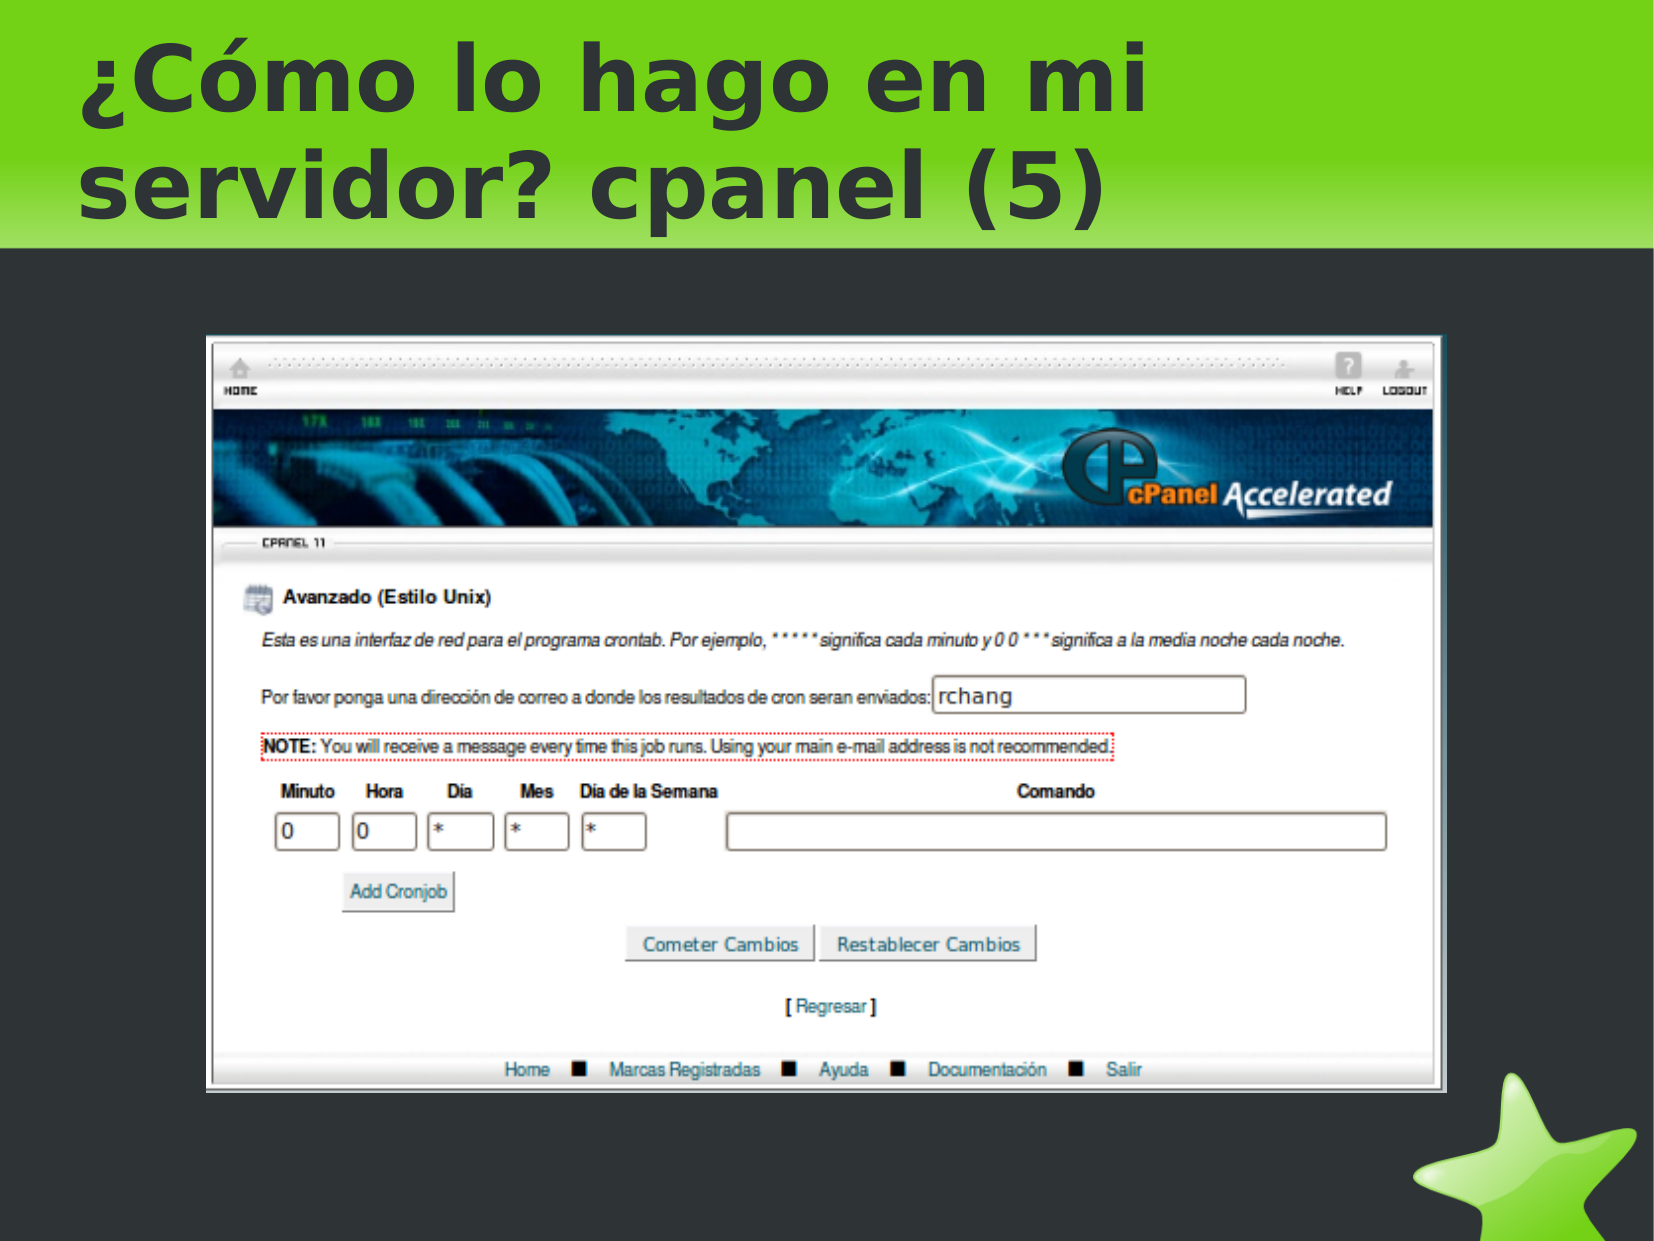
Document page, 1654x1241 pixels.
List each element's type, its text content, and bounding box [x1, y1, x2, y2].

picture [0, 0, 1654, 1241]
list [82, 290, 1571, 1094]
title ¿Cómo lo hago en mi servidor? cpanel (5) [76, 25, 1565, 240]
